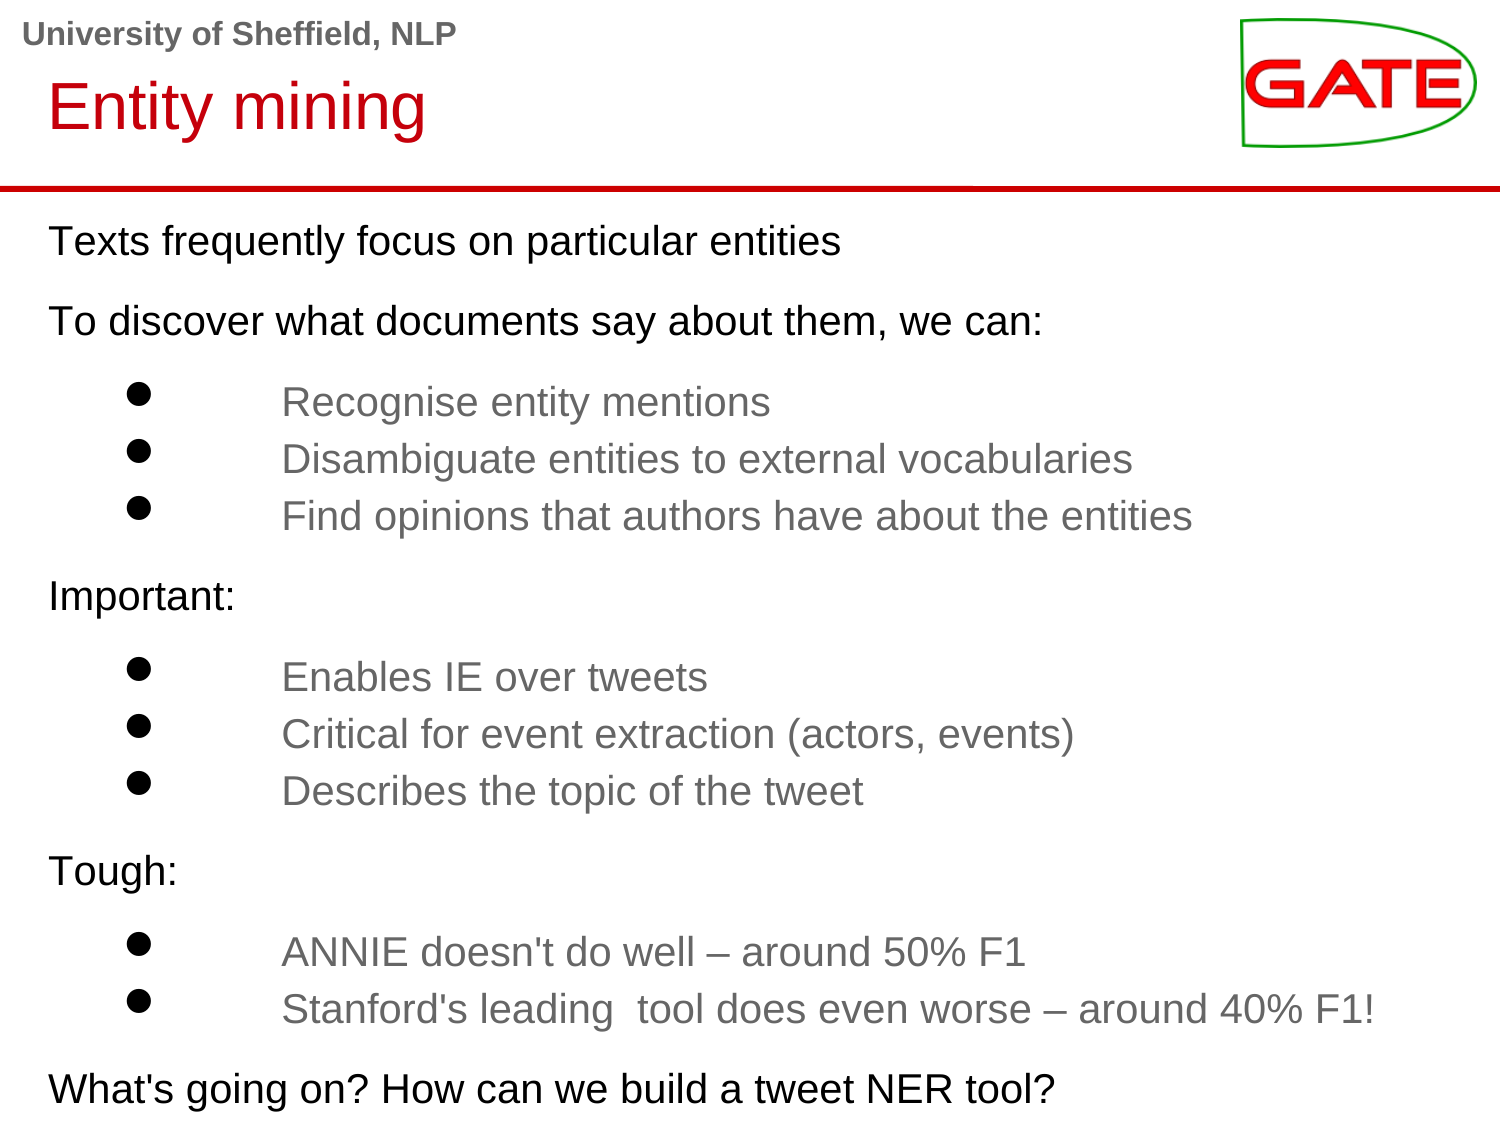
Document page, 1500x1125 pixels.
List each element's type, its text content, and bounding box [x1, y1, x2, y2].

text_box Texts frequently focus on particular entities To discover what documents say about them, we can: Recognise entity mentions Disambiguate entities to external vocabularies Find opinions that authors have about the entities Important: Enables IE over tweets Critical for event extraction (actors, events) Describes the topic of the tweet Tough: ANNIE doesn't do well – around 50% F1 Stanford's leading tool does even worse – around 40% F1! What's going on? How can we build a tweet NER tool? [47, 212, 1500, 1064]
picture [1240, 18, 1477, 148]
text_box Entity mining [47, 47, 1267, 168]
